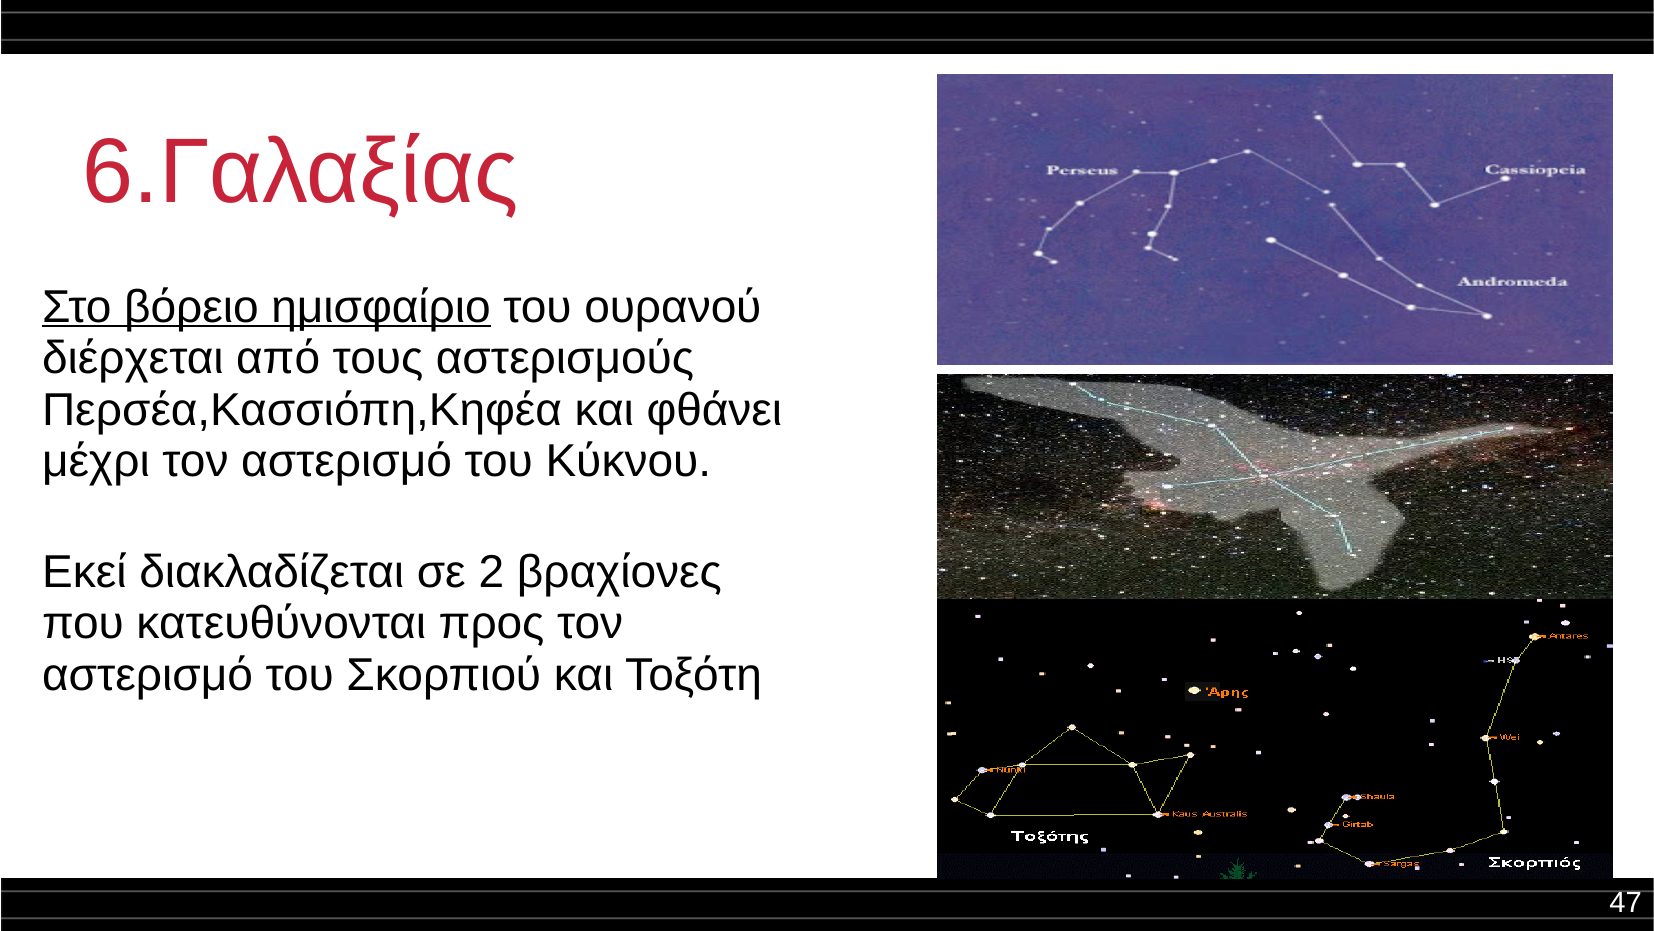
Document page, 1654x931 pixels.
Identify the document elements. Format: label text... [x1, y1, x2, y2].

title 6.Γαλαξίας [82, 92, 937, 249]
list Στο βόρειο ημισφαίριο του ουρανού διέρχεται από τους αστερισμούς Περσέα,Κασσιόπη,Κηφέα και φθάνει μέχρι τον αστερισμό του Κύκνου. Εκεί διακλαδίζεται σε 2 βραχίονες που κατευθύνονται προς τον αστερισμό του Σκορπιού και Τοξότη [37, 225, 809, 826]
picture [1, 0, 1654, 54]
picture [1, 374, 1654, 931]
picture [937, 74, 1613, 365]
